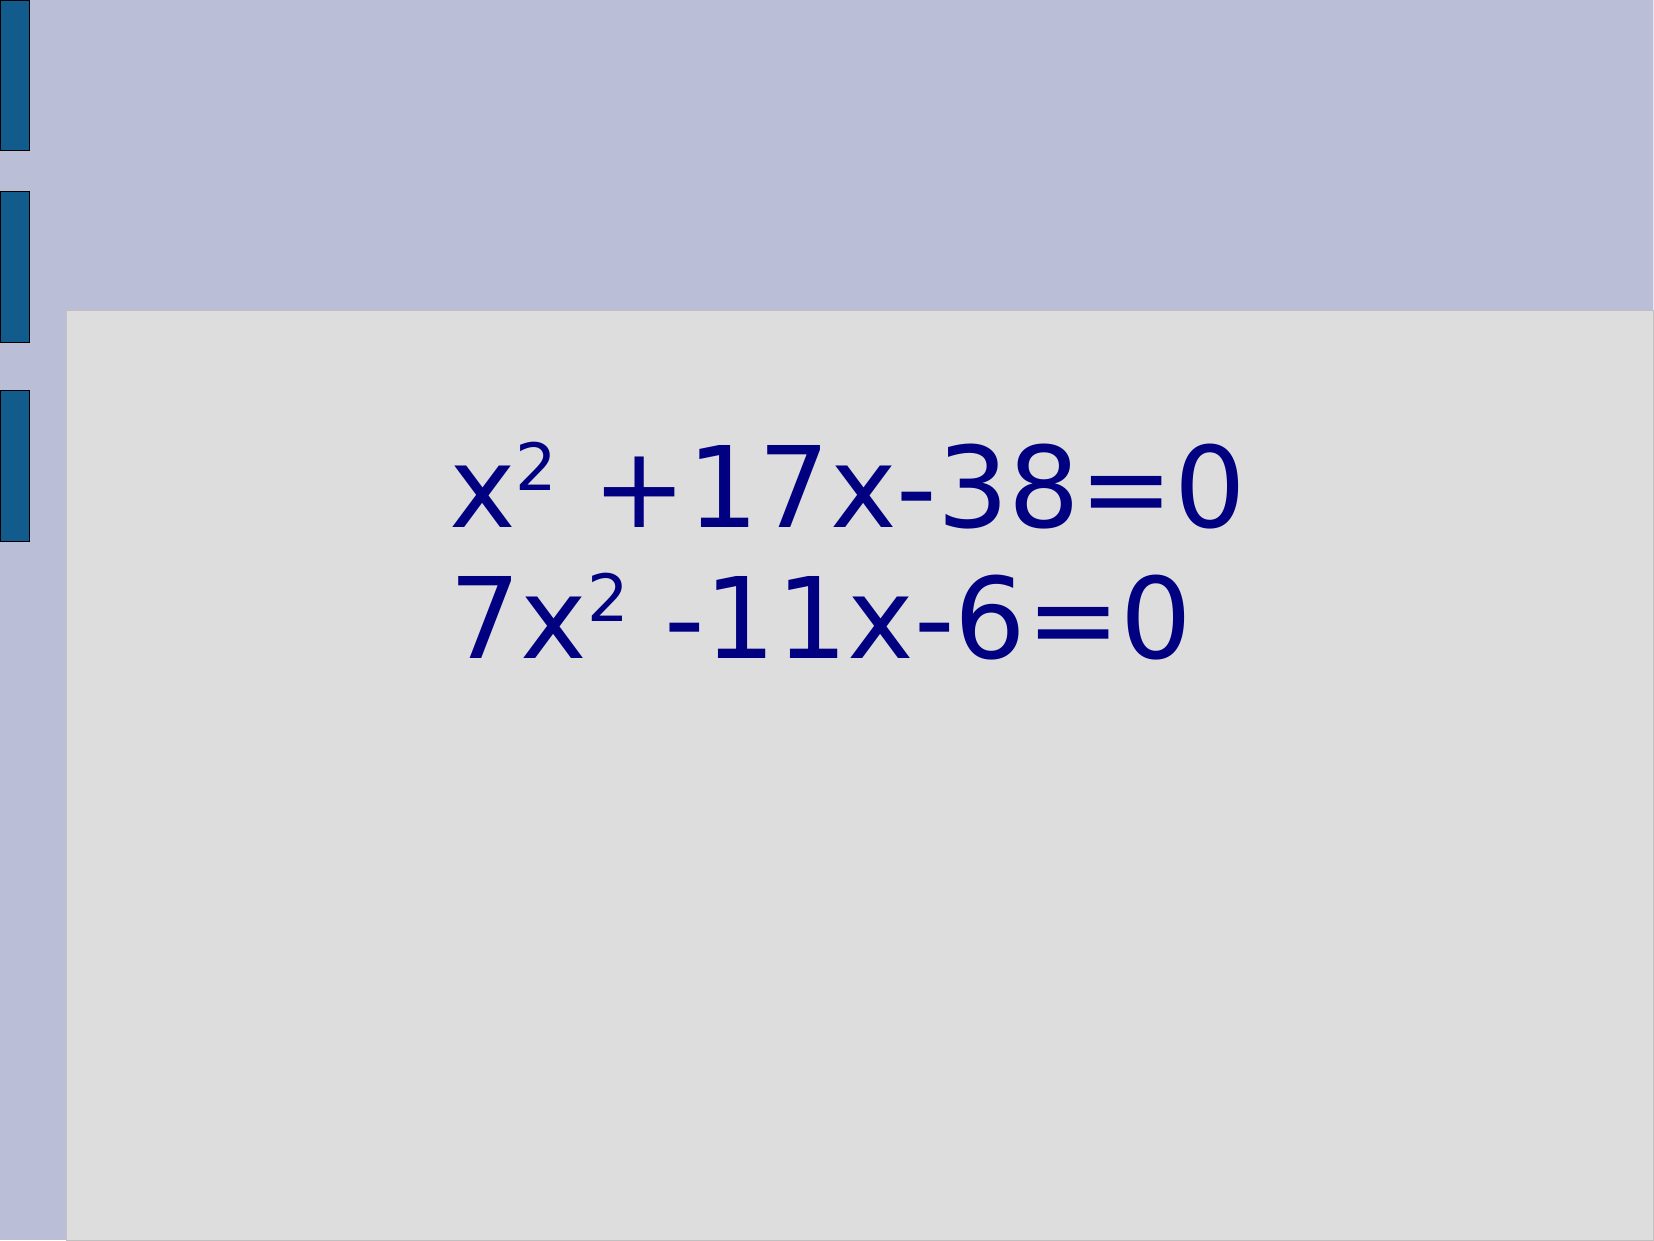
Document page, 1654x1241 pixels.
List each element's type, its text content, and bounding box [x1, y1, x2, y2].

text_box х2 +17х-38=0 7х2 -11х-6=0 [434, 416, 1418, 835]
